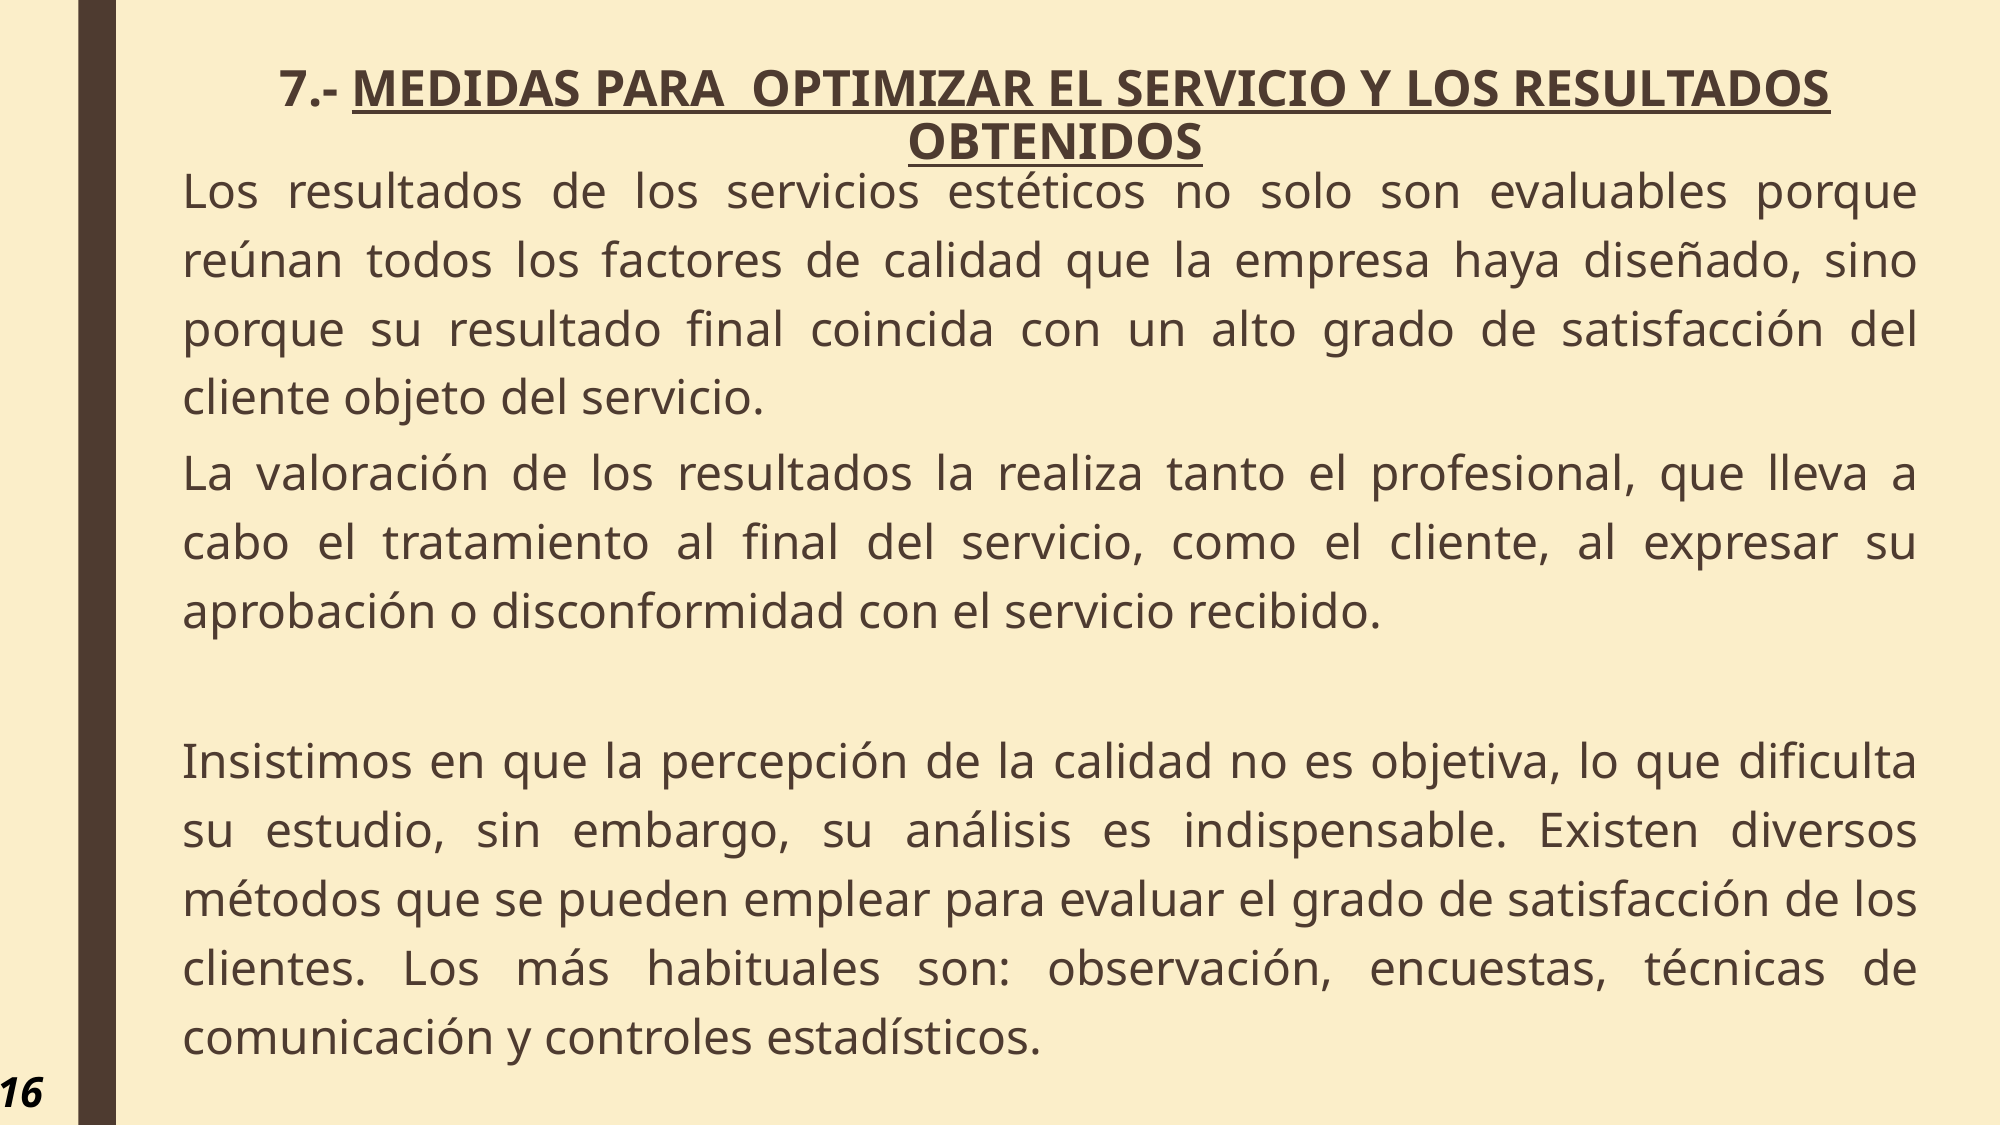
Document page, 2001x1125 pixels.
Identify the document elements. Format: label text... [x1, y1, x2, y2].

slide_number 16 [0, 1058, 77, 1125]
list Los resultados de los servicios estéticos no solo son evaluables porque reúnan todos los factores de calidad que la empresa haya diseñado, sino porque su resultado final coincida con un alto grado de satisfacción del cliente objeto del servicio. La valoración de los resultados la realiza tanto el profesional, que lleva a cabo el tratamiento al final del servicio, como el cliente, al expresar su aprobación o disconformidad con el servicio recibido. Insistimos en que la percepción de la calidad no es objetiva, lo que dificulta su estudio, sin embargo, su análisis es indispensable. Existen diversos métodos que se pueden emplear para evaluar el grado de satisfacción de los clientes. Los más habituales son: observación, encuestas, técnicas de comunicación y controles estadísticos. 1.- OBSERVACIÓN: La observación puede realizarse de manera directa, observando las actitudes de la clientela que nos envía mensajes verbales (quejas más o menos explícitas, tono de voz, etc.) y no verbales (sonrisa, miradas, gestos...) También se puede realizar una observación externa, donde personas que no están implicadas directamente en el trabajo que se realiza en el centro de estética, nos apuntan los fallos durante el proceso al igual que se puede evaluar el grado de satisfacción del cliente. [167, 141, 1937, 1071]
title 7.- MEDIDAS PARA OPTIMIZAR EL SERVICIO Y LOS RESULTADOS OBTENIDOS [213, 56, 1897, 113]
